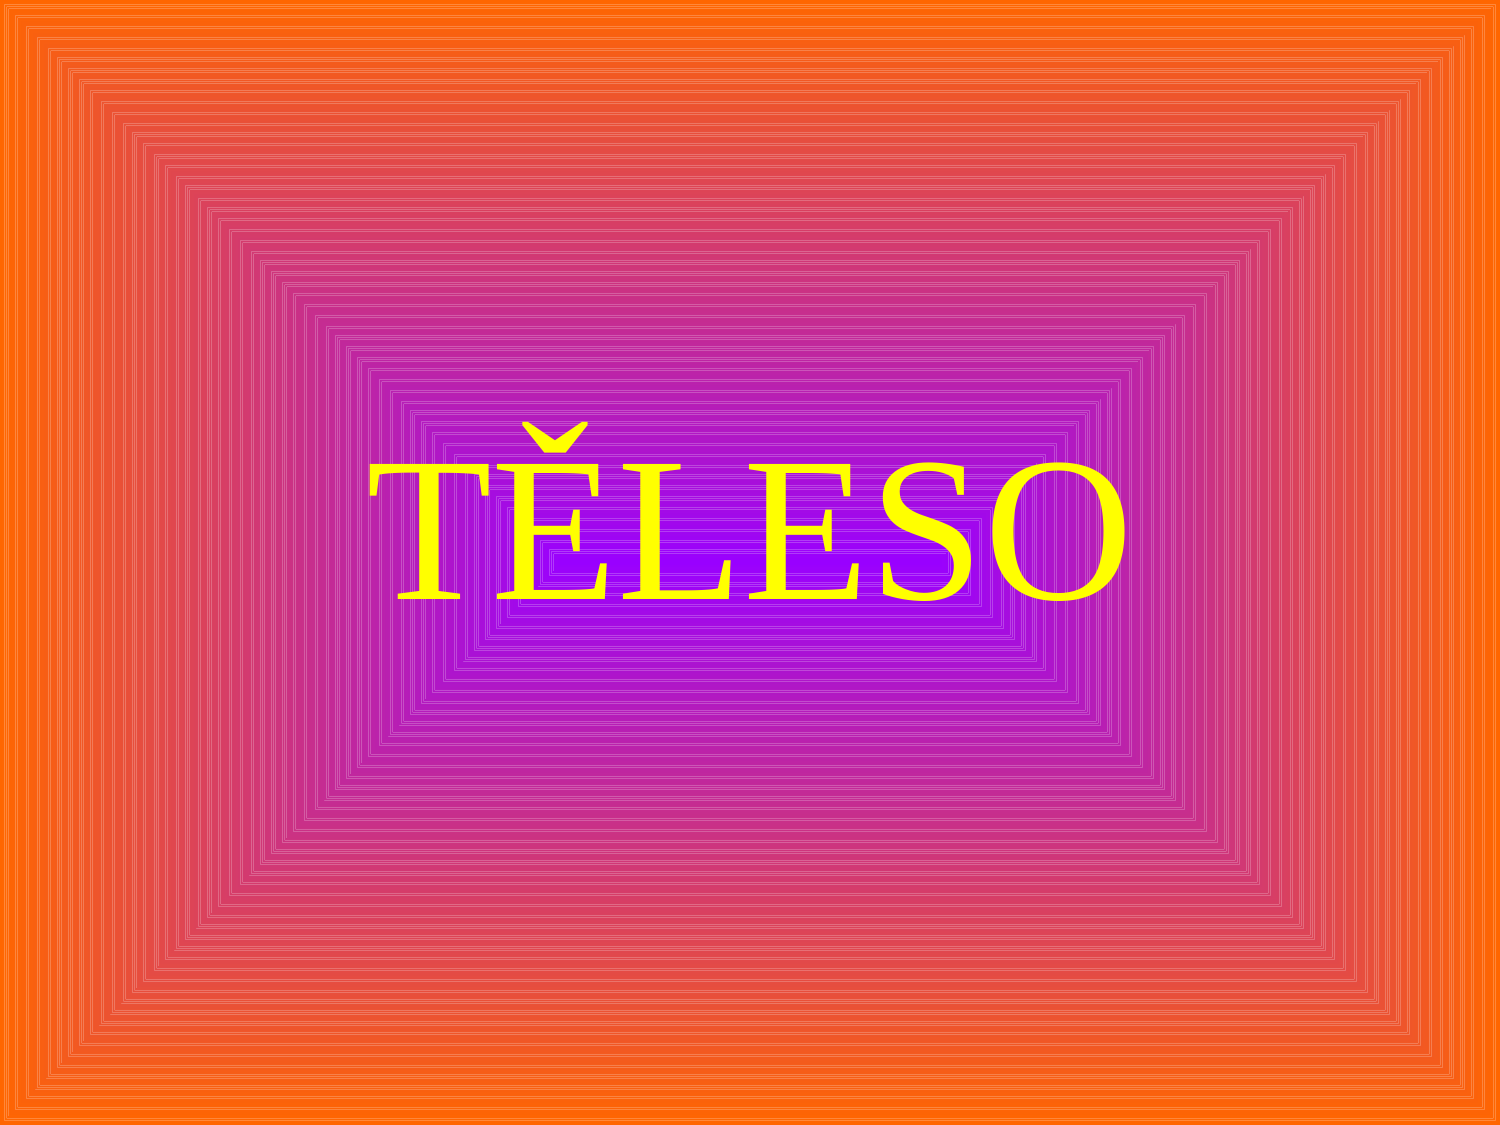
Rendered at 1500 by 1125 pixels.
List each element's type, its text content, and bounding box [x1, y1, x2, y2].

text_box TĚLESO [0, 385, 1500, 649]
